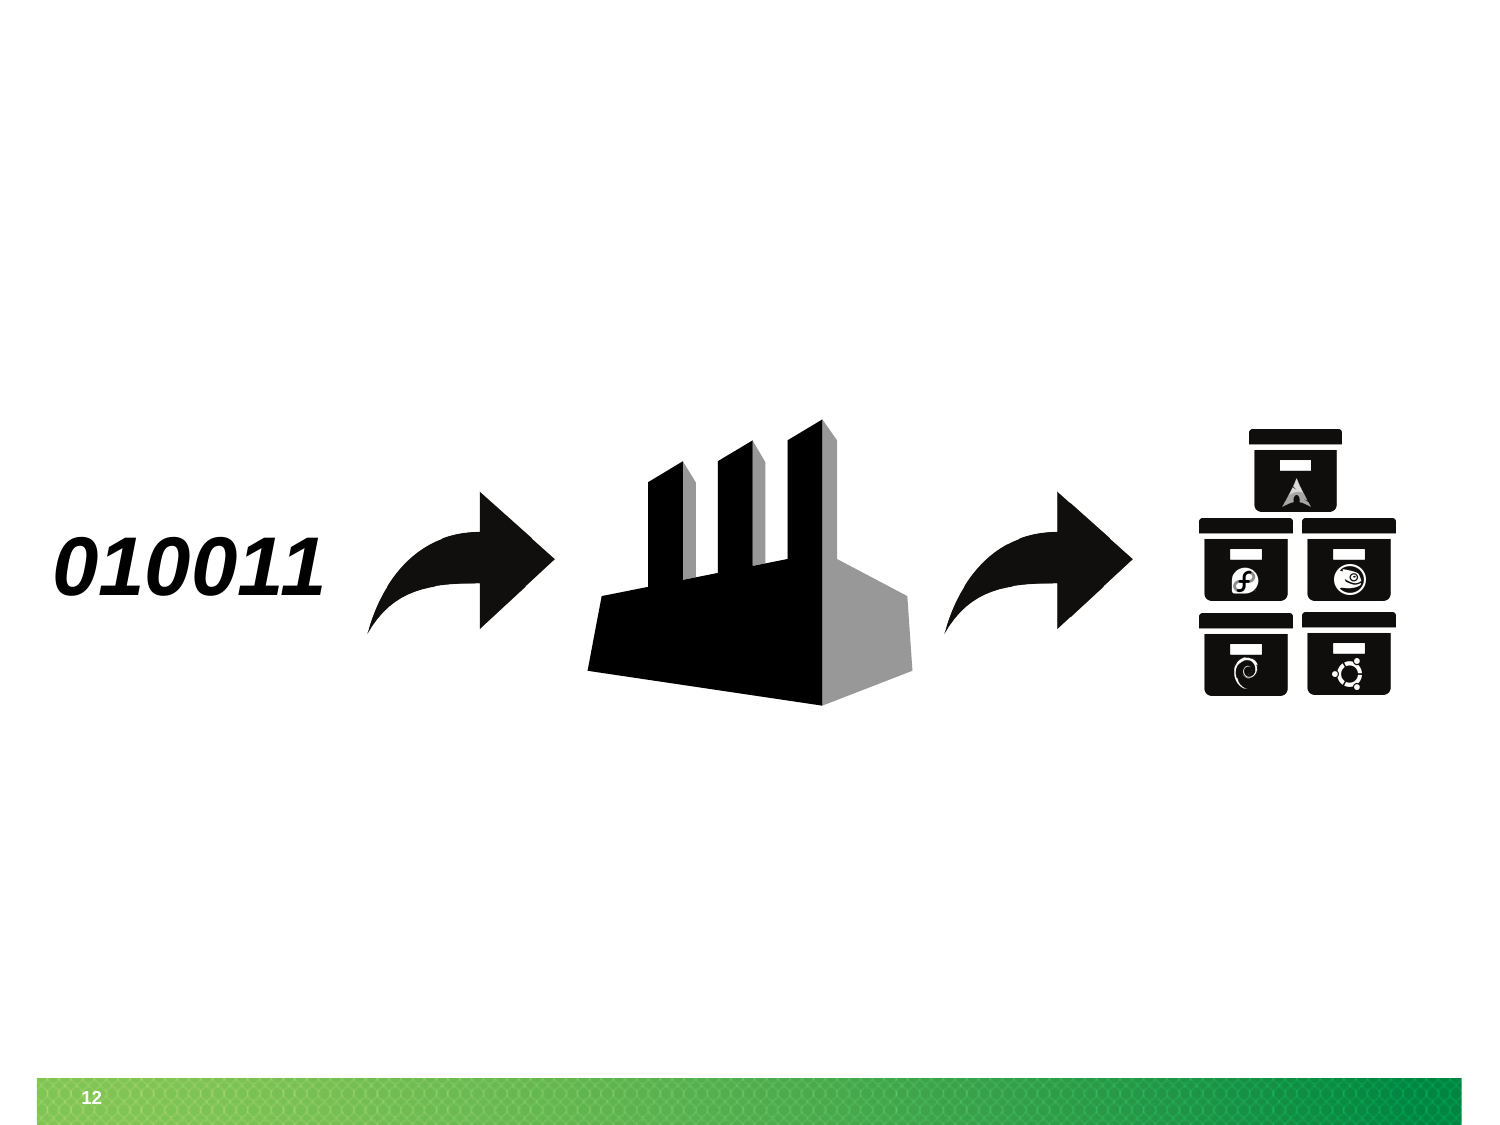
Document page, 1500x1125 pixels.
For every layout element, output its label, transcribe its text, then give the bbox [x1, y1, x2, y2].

picture [1302, 612, 1396, 695]
picture [944, 491, 1133, 634]
picture [577, 409, 923, 716]
picture [1199, 613, 1293, 696]
picture [36, 1078, 1462, 1125]
text_box 010011 [52, 515, 331, 610]
picture [1199, 518, 1293, 601]
picture [1249, 429, 1342, 512]
picture [1302, 518, 1396, 601]
picture [367, 491, 555, 634]
